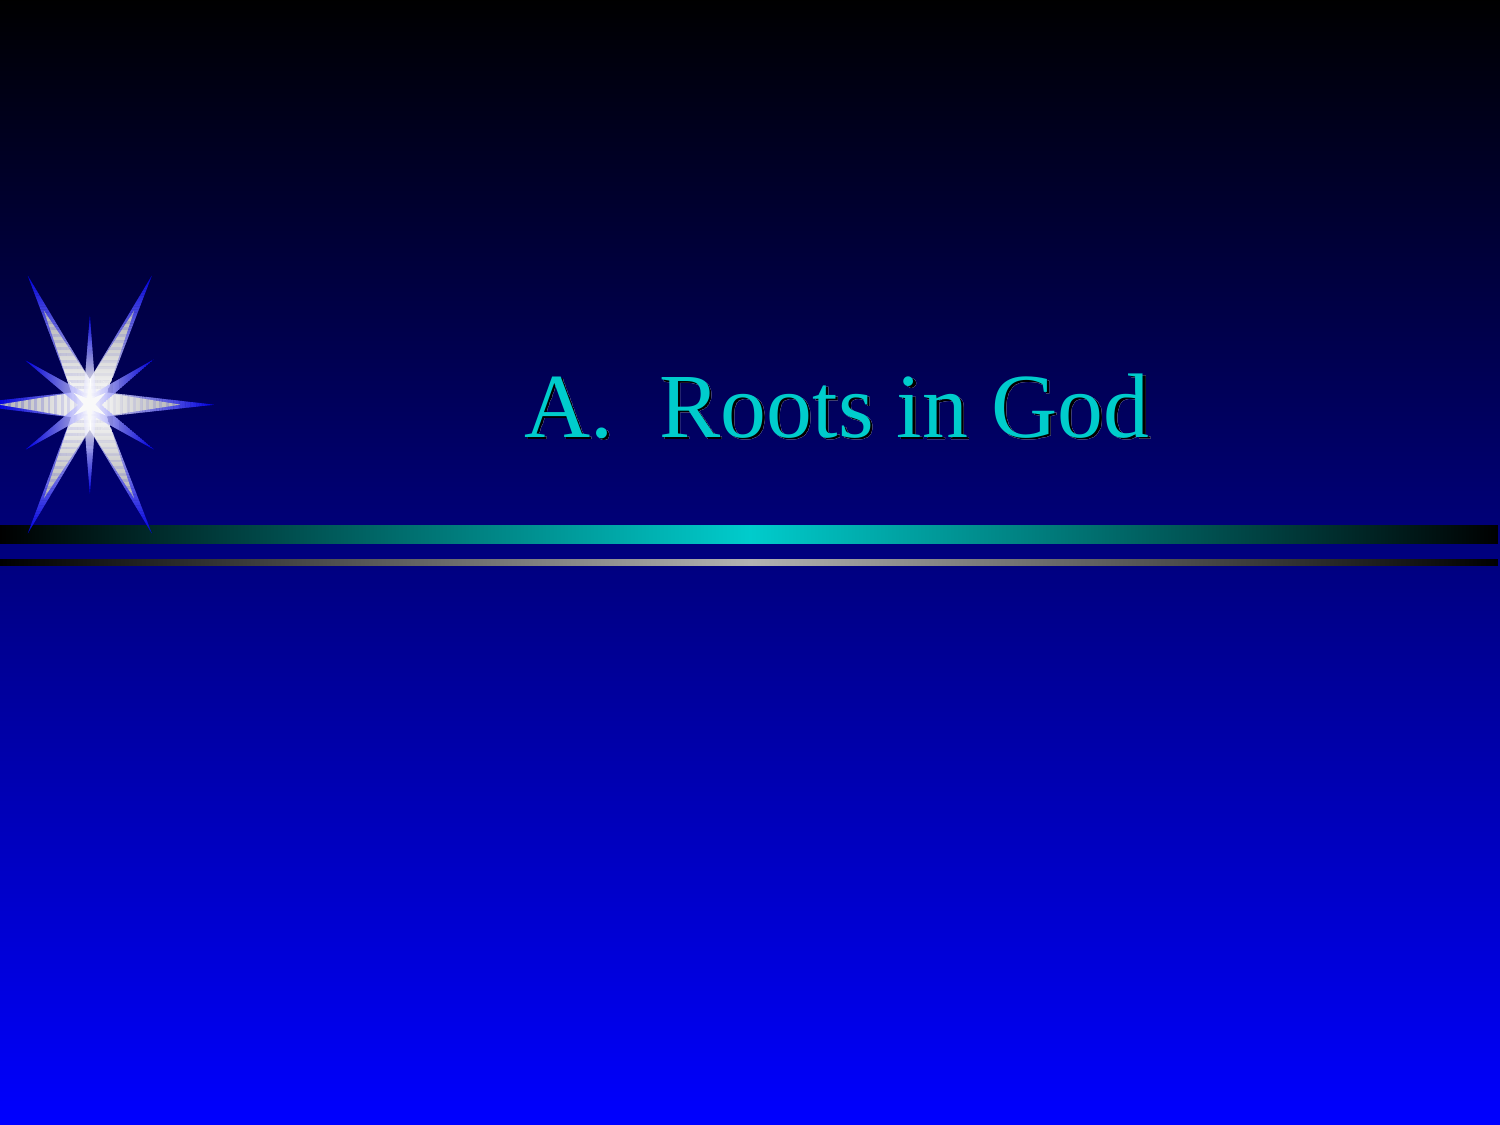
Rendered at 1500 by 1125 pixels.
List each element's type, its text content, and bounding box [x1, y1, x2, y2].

title A. Roots in God [200, 312, 1476, 501]
